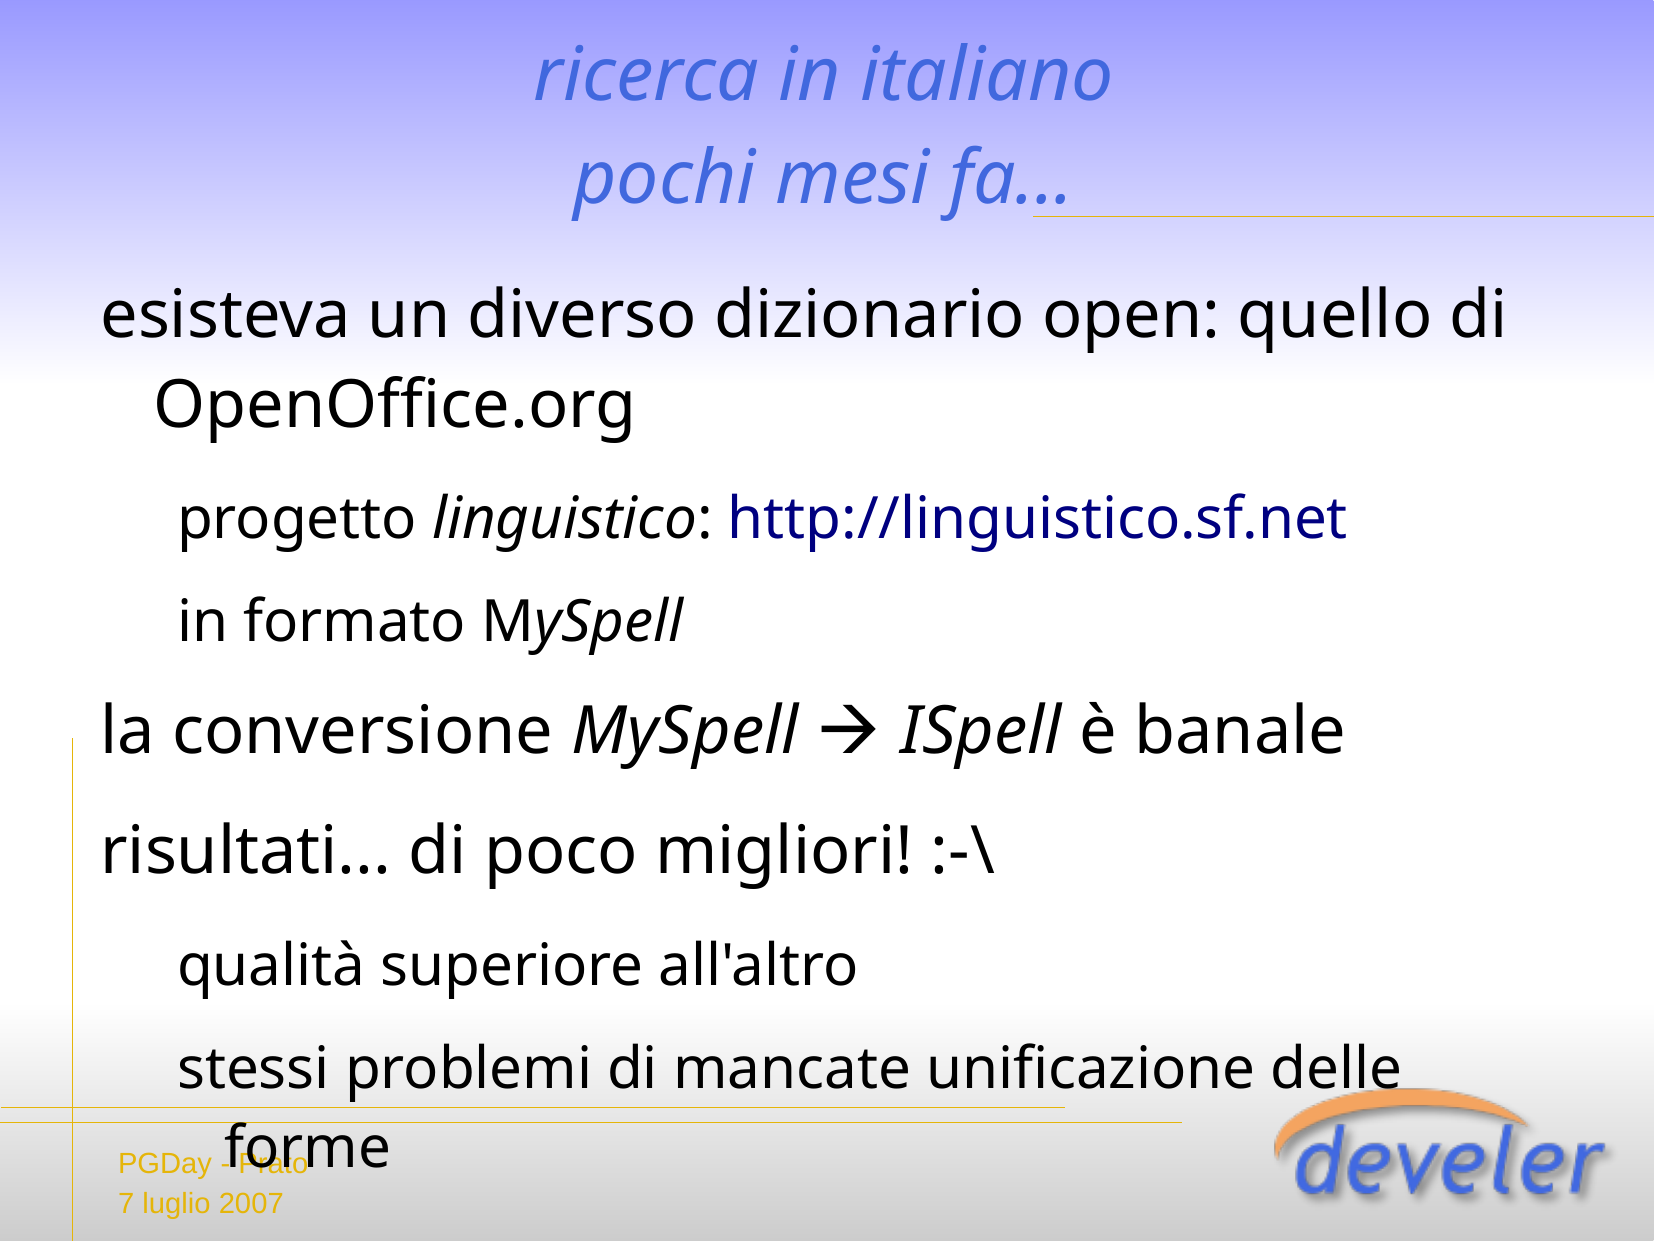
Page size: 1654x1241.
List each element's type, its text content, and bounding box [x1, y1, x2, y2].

title ricerca in italiano pochi mesi fa... [82, 35, 1565, 211]
picture [1269, 1083, 1622, 1211]
list esisteva un diverso dizionario open: quello di OpenOffice.org progetto linguistico: http://linguistico.sf.net in formato MySpell la conversione MySpell  ISpell è banale risultati... di poco migliori! :-\ qualità superiore all'altro stessi problemi di mancate unificazione delle forme [82, 265, 1571, 1078]
